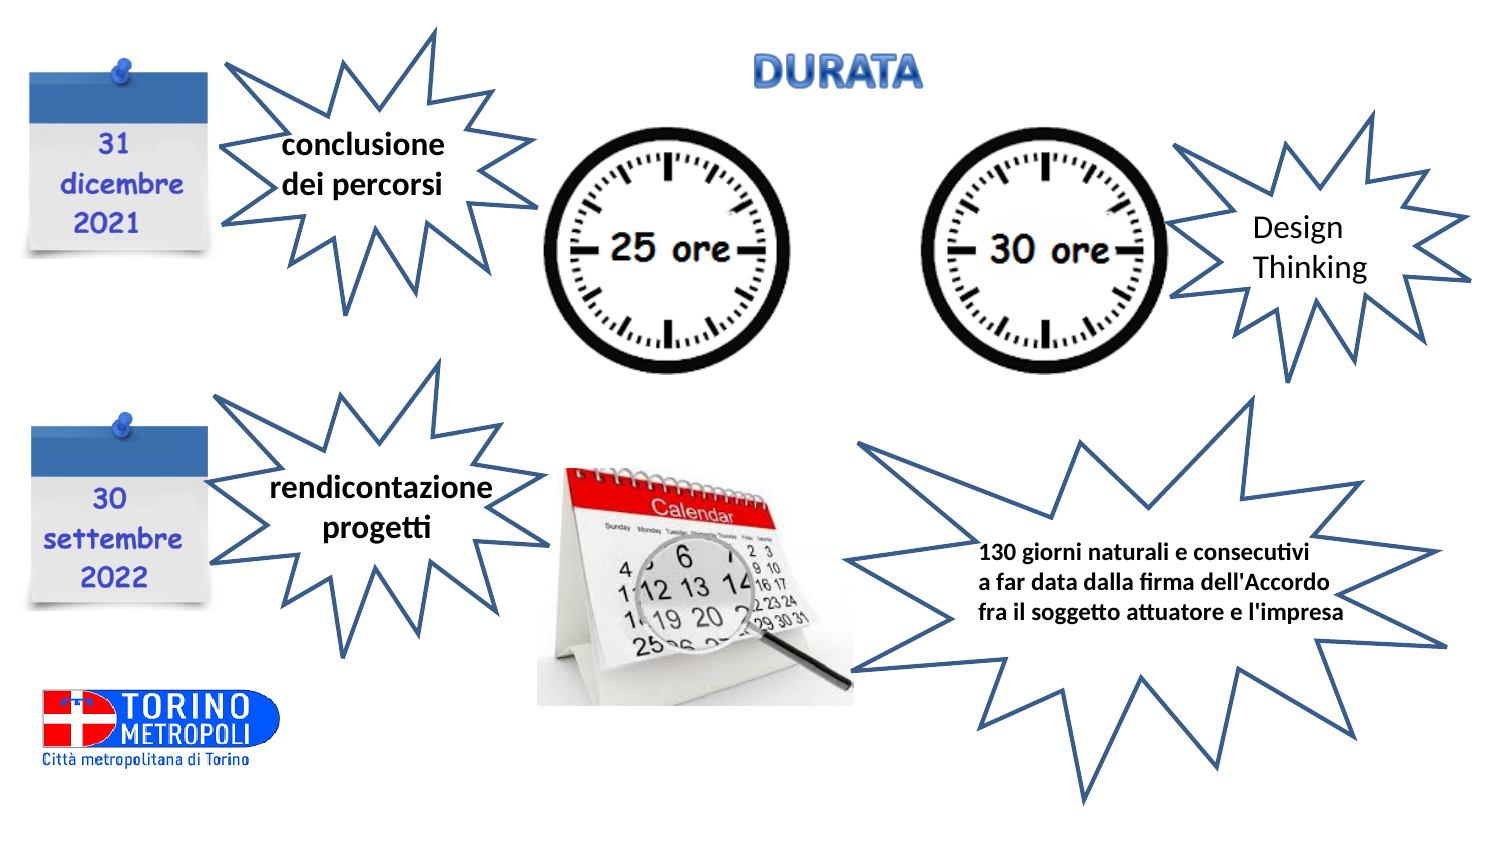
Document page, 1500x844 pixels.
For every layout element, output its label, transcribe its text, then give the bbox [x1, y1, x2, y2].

text_box Design Thinking [1238, 197, 1383, 293]
picture [721, 23, 954, 110]
text_box rendicontazione progetti [254, 457, 509, 553]
text_box [220, 137, 266, 182]
text_box [847, 543, 1447, 800]
text_box [509, 520, 550, 546]
text_box [1360, 541, 1436, 586]
text_box [225, 63, 324, 114]
picture [19, 409, 219, 611]
text_box [210, 534, 497, 659]
text_box [222, 129, 538, 316]
text_box [1168, 116, 1471, 383]
text_box [328, 33, 492, 128]
picture [29, 669, 298, 789]
picture [17, 55, 219, 259]
text_box [213, 364, 500, 457]
text_box 130 giorni naturali e consecutivi a far data dalla firma dell'Accordo fra il soggetto attuatore e l'impresa [963, 528, 1360, 634]
picture [537, 468, 854, 706]
picture [419, 126, 1294, 376]
text_box [509, 469, 543, 495]
text_box [857, 400, 1360, 531]
text_box conclusione dei percorsi [266, 114, 468, 211]
text_box [208, 473, 254, 516]
